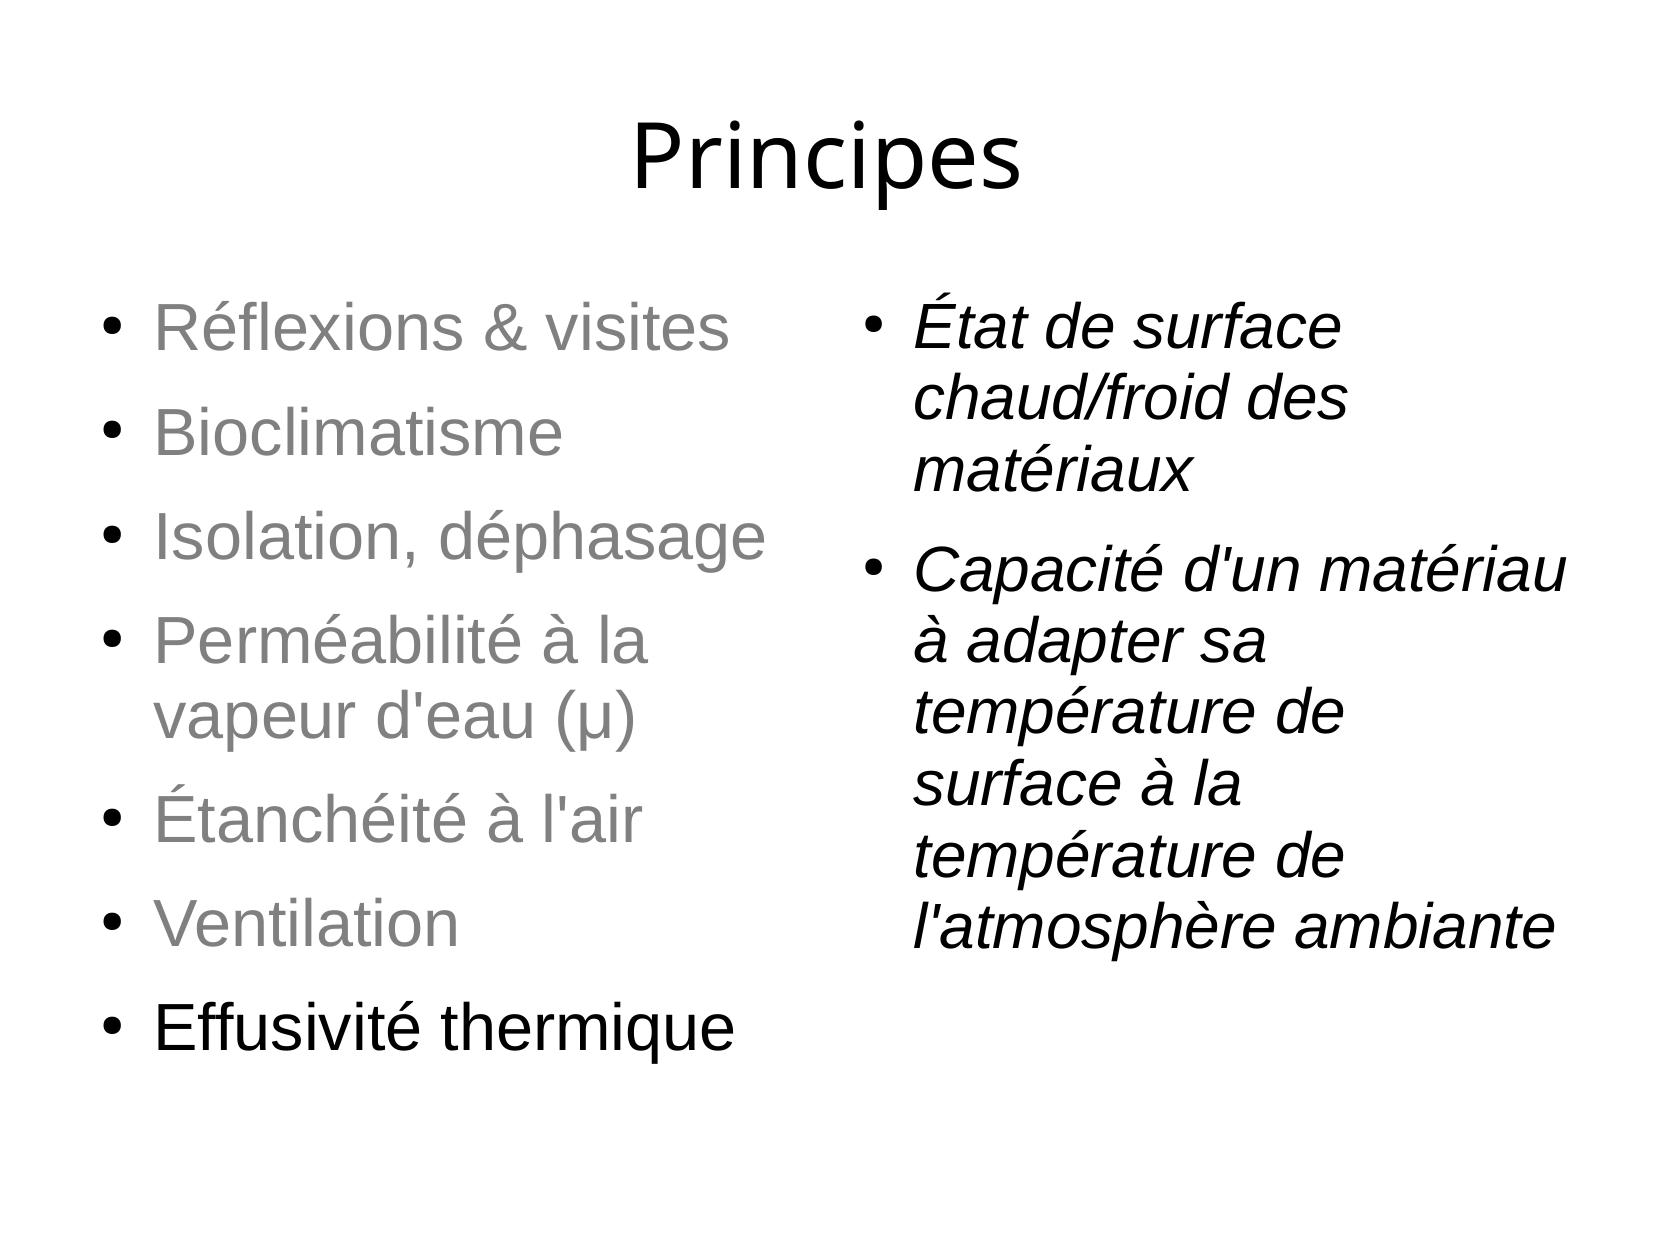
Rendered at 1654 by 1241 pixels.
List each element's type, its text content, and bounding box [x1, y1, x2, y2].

title Principes [82, 49, 1571, 257]
list Réflexions & visites Bioclimatisme Isolation, déphasage Perméabilité à la vapeur d'eau (μ) Étanchéité à l'air Ventilation Effusivité thermique [82, 290, 809, 1193]
list État de surface chaud/froid des matériaux Capacité d'un matériau à adapter sa température de surface à la température de l'atmosphère ambiante [845, 290, 1572, 1010]
